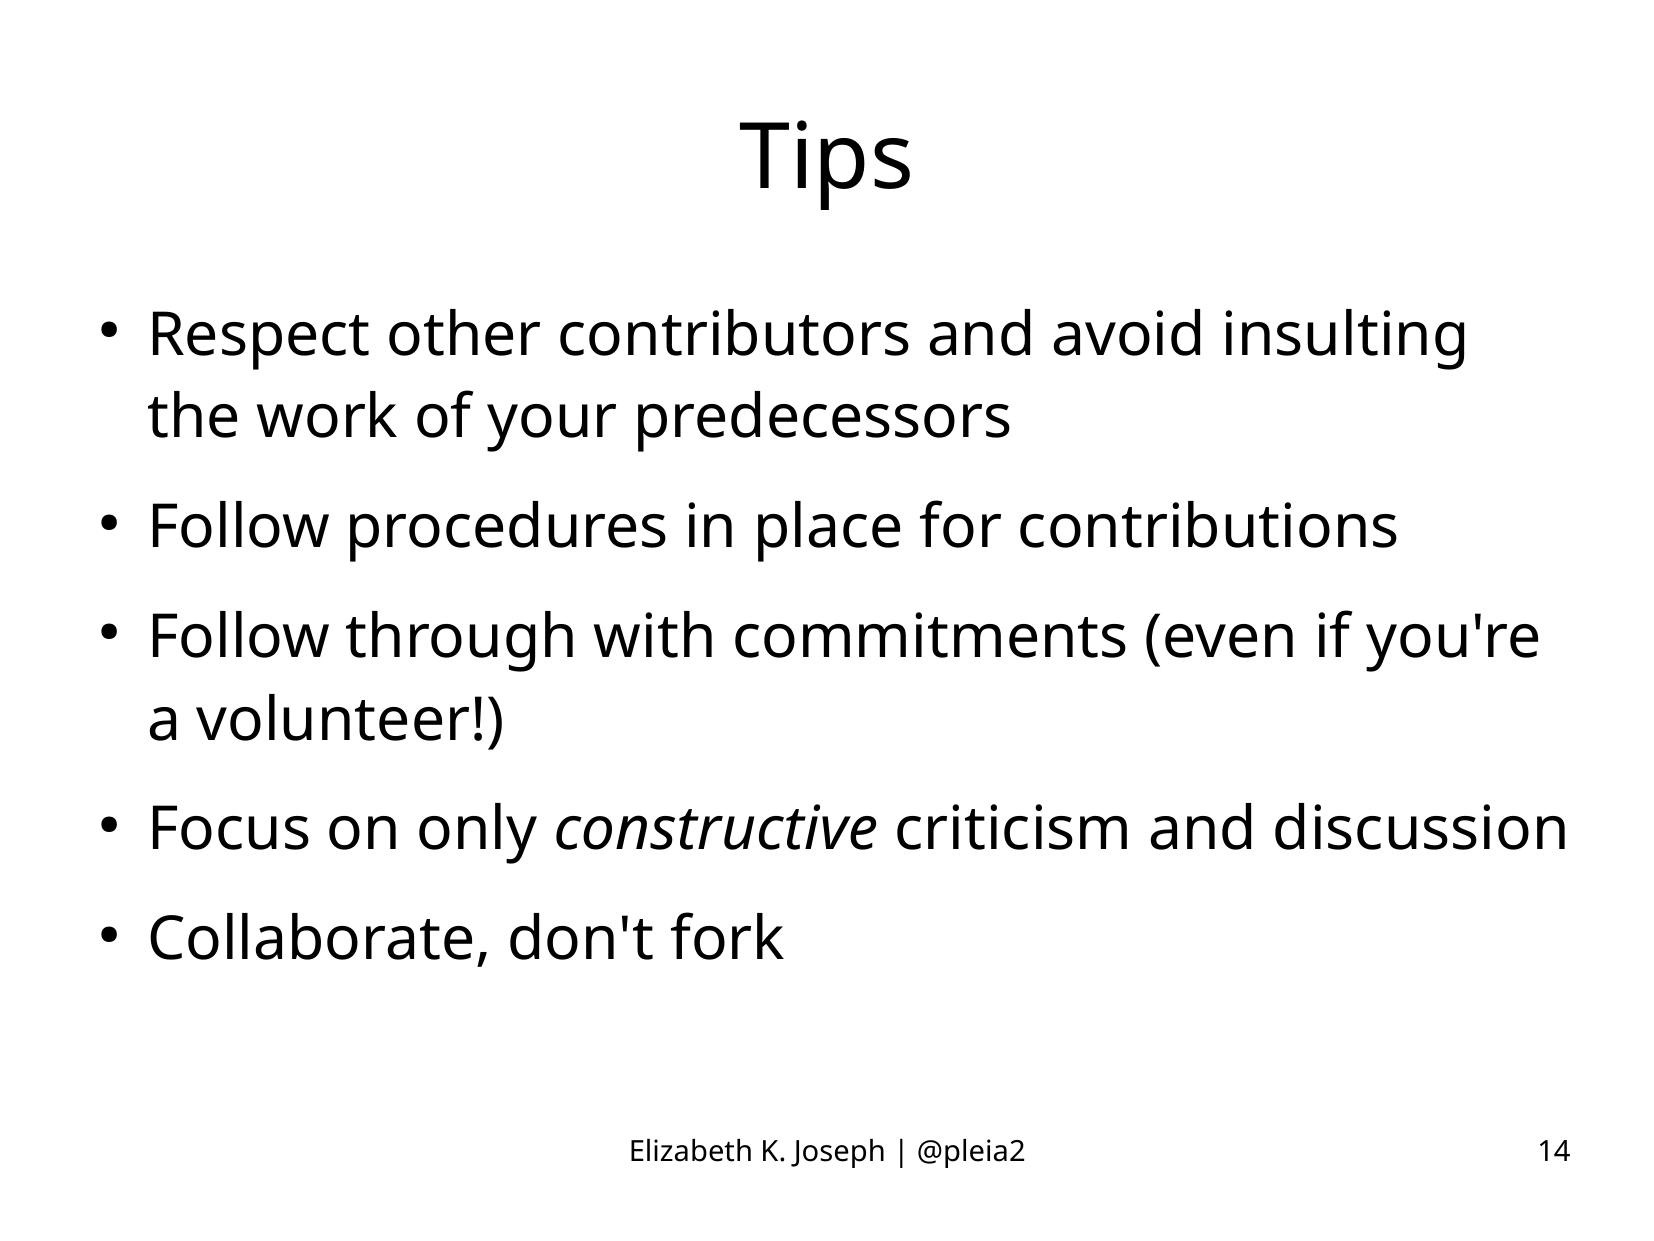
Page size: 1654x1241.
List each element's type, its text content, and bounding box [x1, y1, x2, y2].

list Respect other contributors and avoid insulting the work of your predecessors Follow procedures in place for contributions Follow through with commitments (even if you're a volunteer!) Focus on only constructive criticism and discussion Collaborate, don't fork [82, 290, 1571, 1010]
title Tips [82, 49, 1571, 257]
